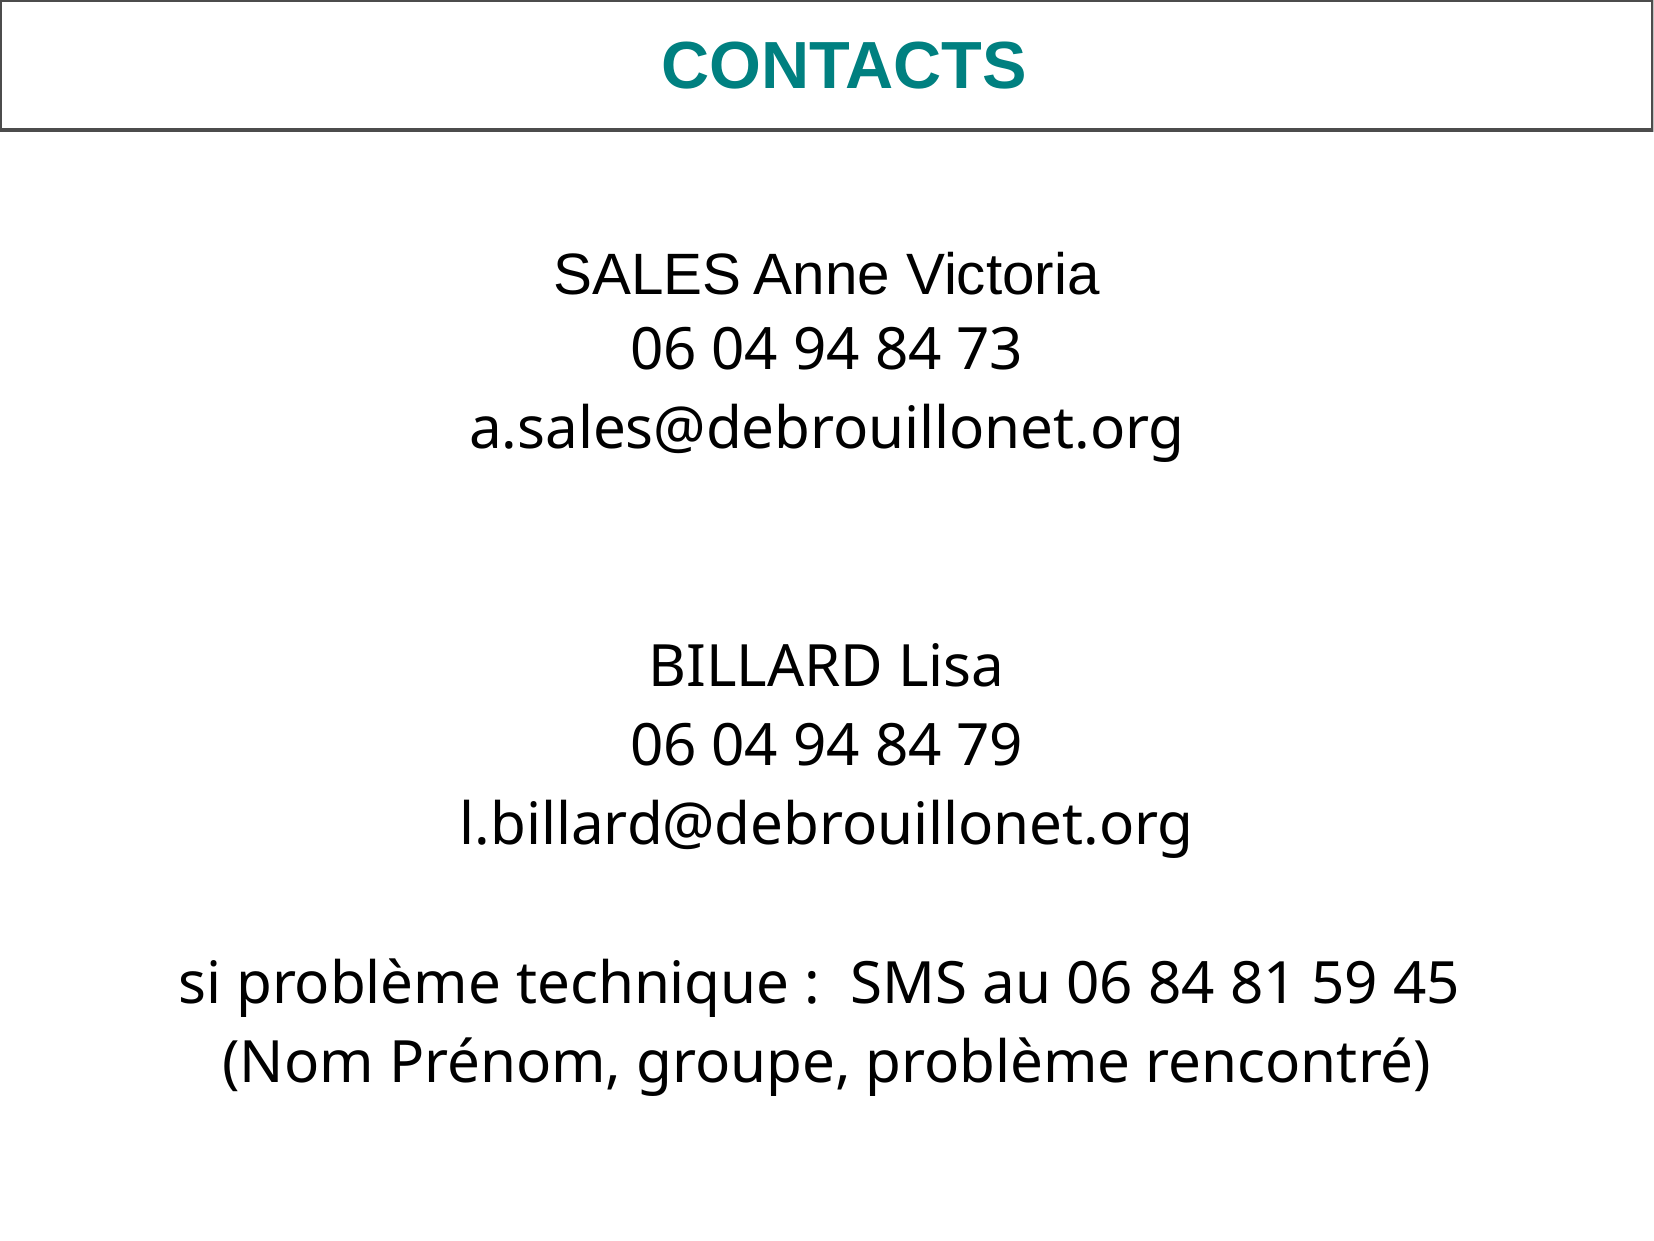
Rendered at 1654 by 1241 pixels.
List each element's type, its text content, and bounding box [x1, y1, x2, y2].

text_box CONTACTS [0, 0, 1654, 130]
title SALES Anne Victoria 06 04 94 84 73 a.sales@debrouillonet.org BILLARD Lisa 06 04 94 84 79 l.billard@debrouillonet.org si problème technique : SMS au 06 84 81 59 45 (Nom Prénom, groupe, problème rencontré) [82, 183, 1571, 1241]
